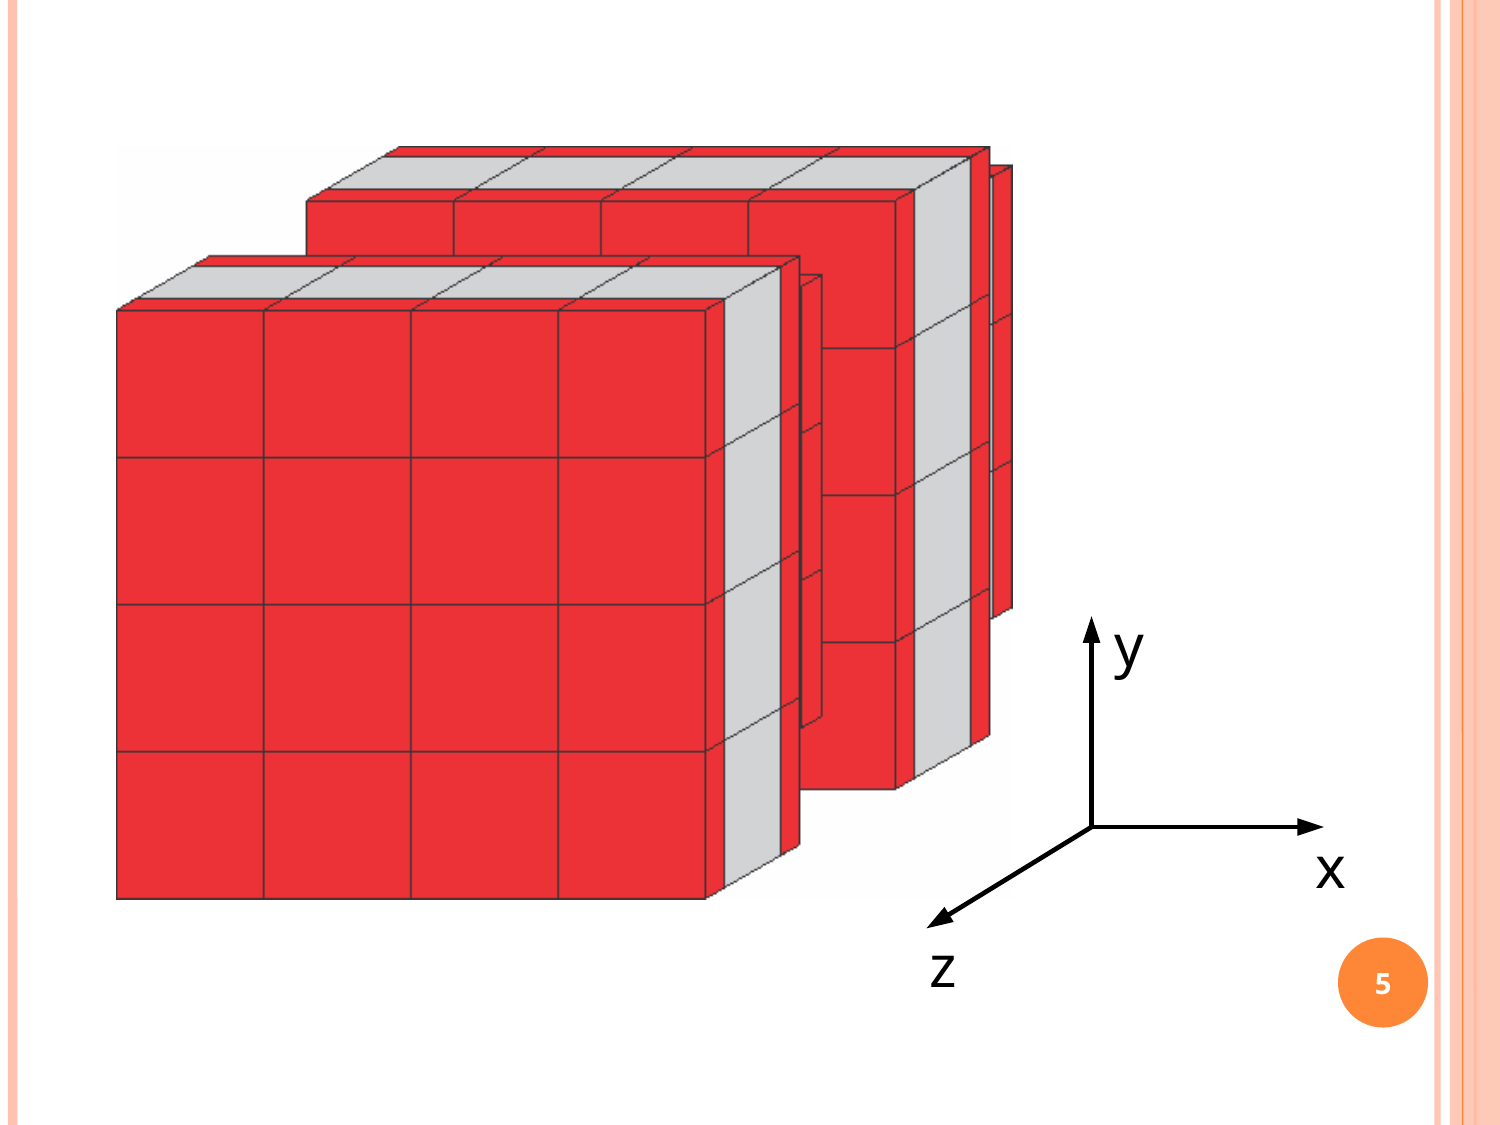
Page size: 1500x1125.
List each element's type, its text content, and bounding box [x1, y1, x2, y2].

text_box z [914, 918, 986, 1001]
picture [116, 146, 1013, 901]
picture [978, 879, 1013, 901]
text_box y [1099, 596, 1171, 680]
text_box x [1300, 818, 1372, 902]
text_box <number> [1333, 940, 1434, 1027]
